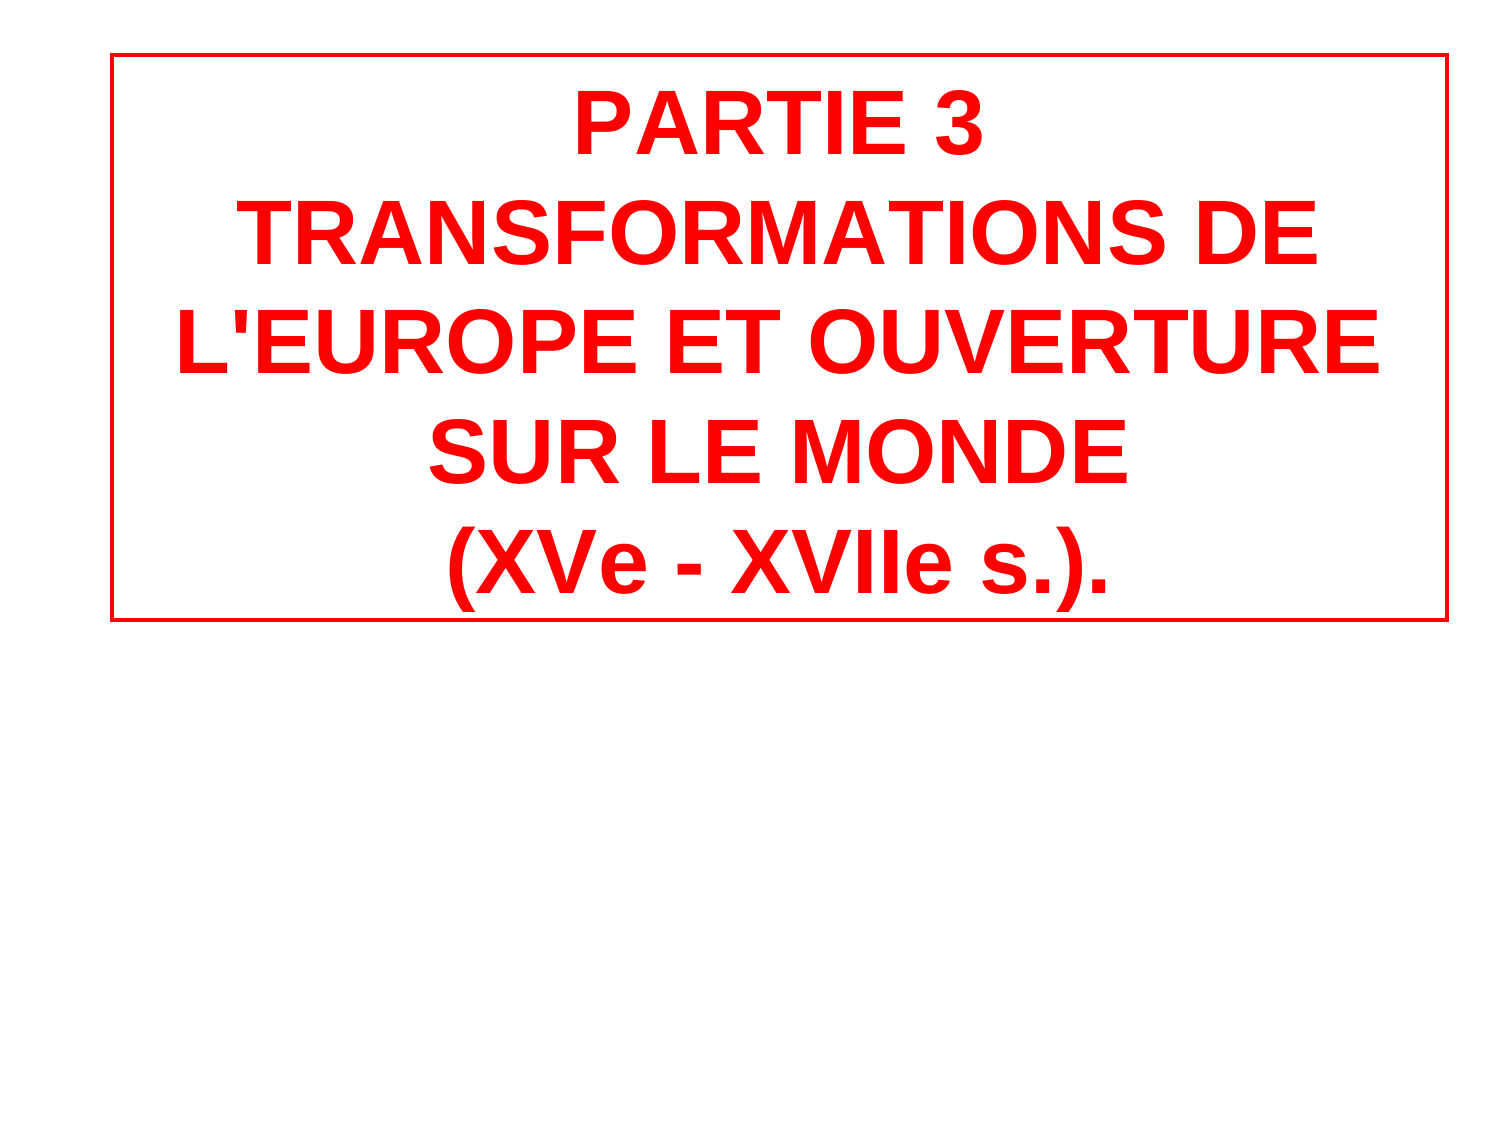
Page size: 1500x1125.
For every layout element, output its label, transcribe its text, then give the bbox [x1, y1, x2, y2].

text_box PARTIE 3 TRANSFORMATIONS DE L'EUROPE ET OUVERTURE SUR LE MONDE (XVe - XVIIe s.). [112, 54, 1447, 621]
